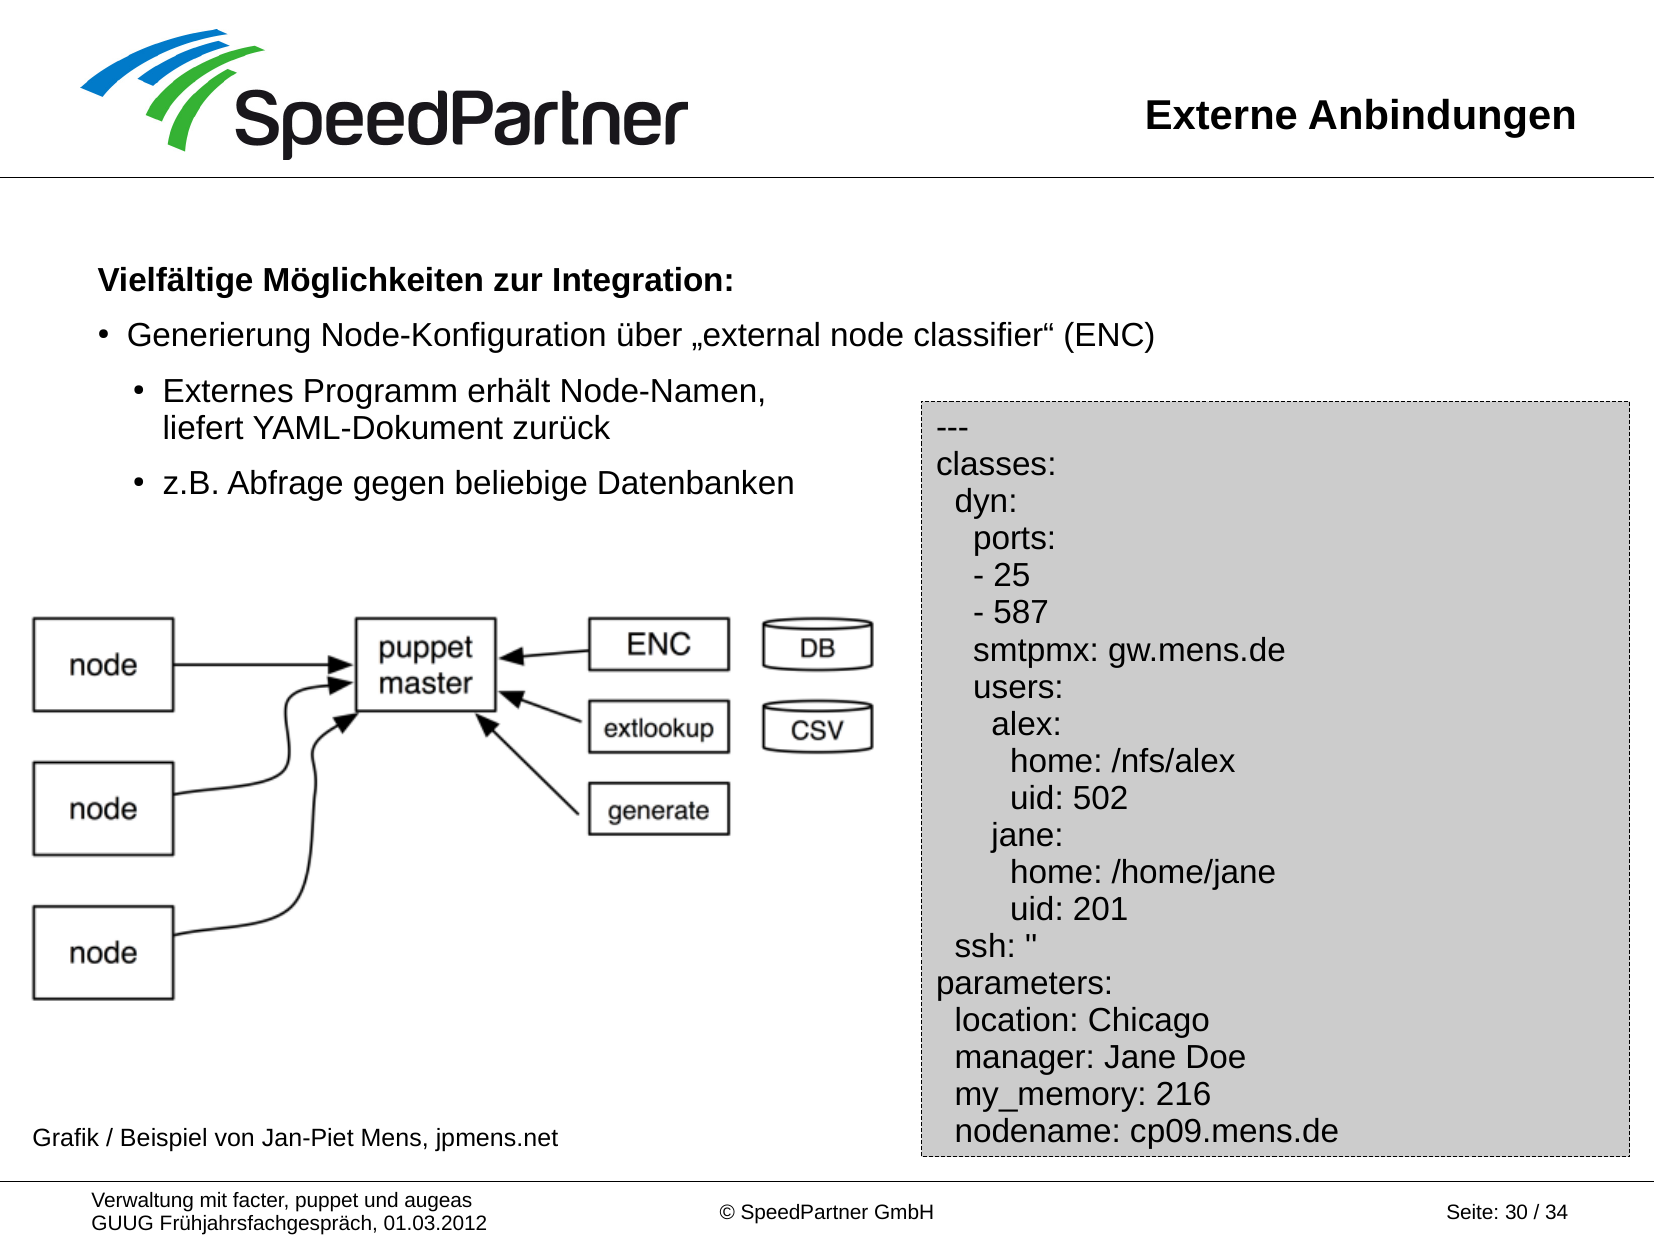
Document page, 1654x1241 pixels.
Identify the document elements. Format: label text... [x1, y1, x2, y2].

picture [29, 614, 877, 1004]
text_box Grafik / Beispiel von Jan-Piet Mens, jpmens.net [17, 1116, 575, 1159]
text_box --- classes: dyn: ports: - 25 - 587 smtpmx: gw.mens.de users: alex: home: /nfs/alex uid: 502 jane: home: /home/jane uid: 201 ssh: '' parameters: location: Chicago manager: Jane Doe my_memory: 216 nodename: cp09.mens.de [921, 401, 1630, 1157]
picture [80, 29, 688, 160]
text_box Vielfältige Möglichkeiten zur Integration: Generierung Node-Konfiguration über „external node classifier“ (ENC) Externes Programm erhält Node-Namen, liefert YAML-Dokument zurück z.B. Abfrage gegen beliebige Datenbanken [82, 253, 1565, 1177]
title Externe Anbindungen [590, 70, 1577, 160]
